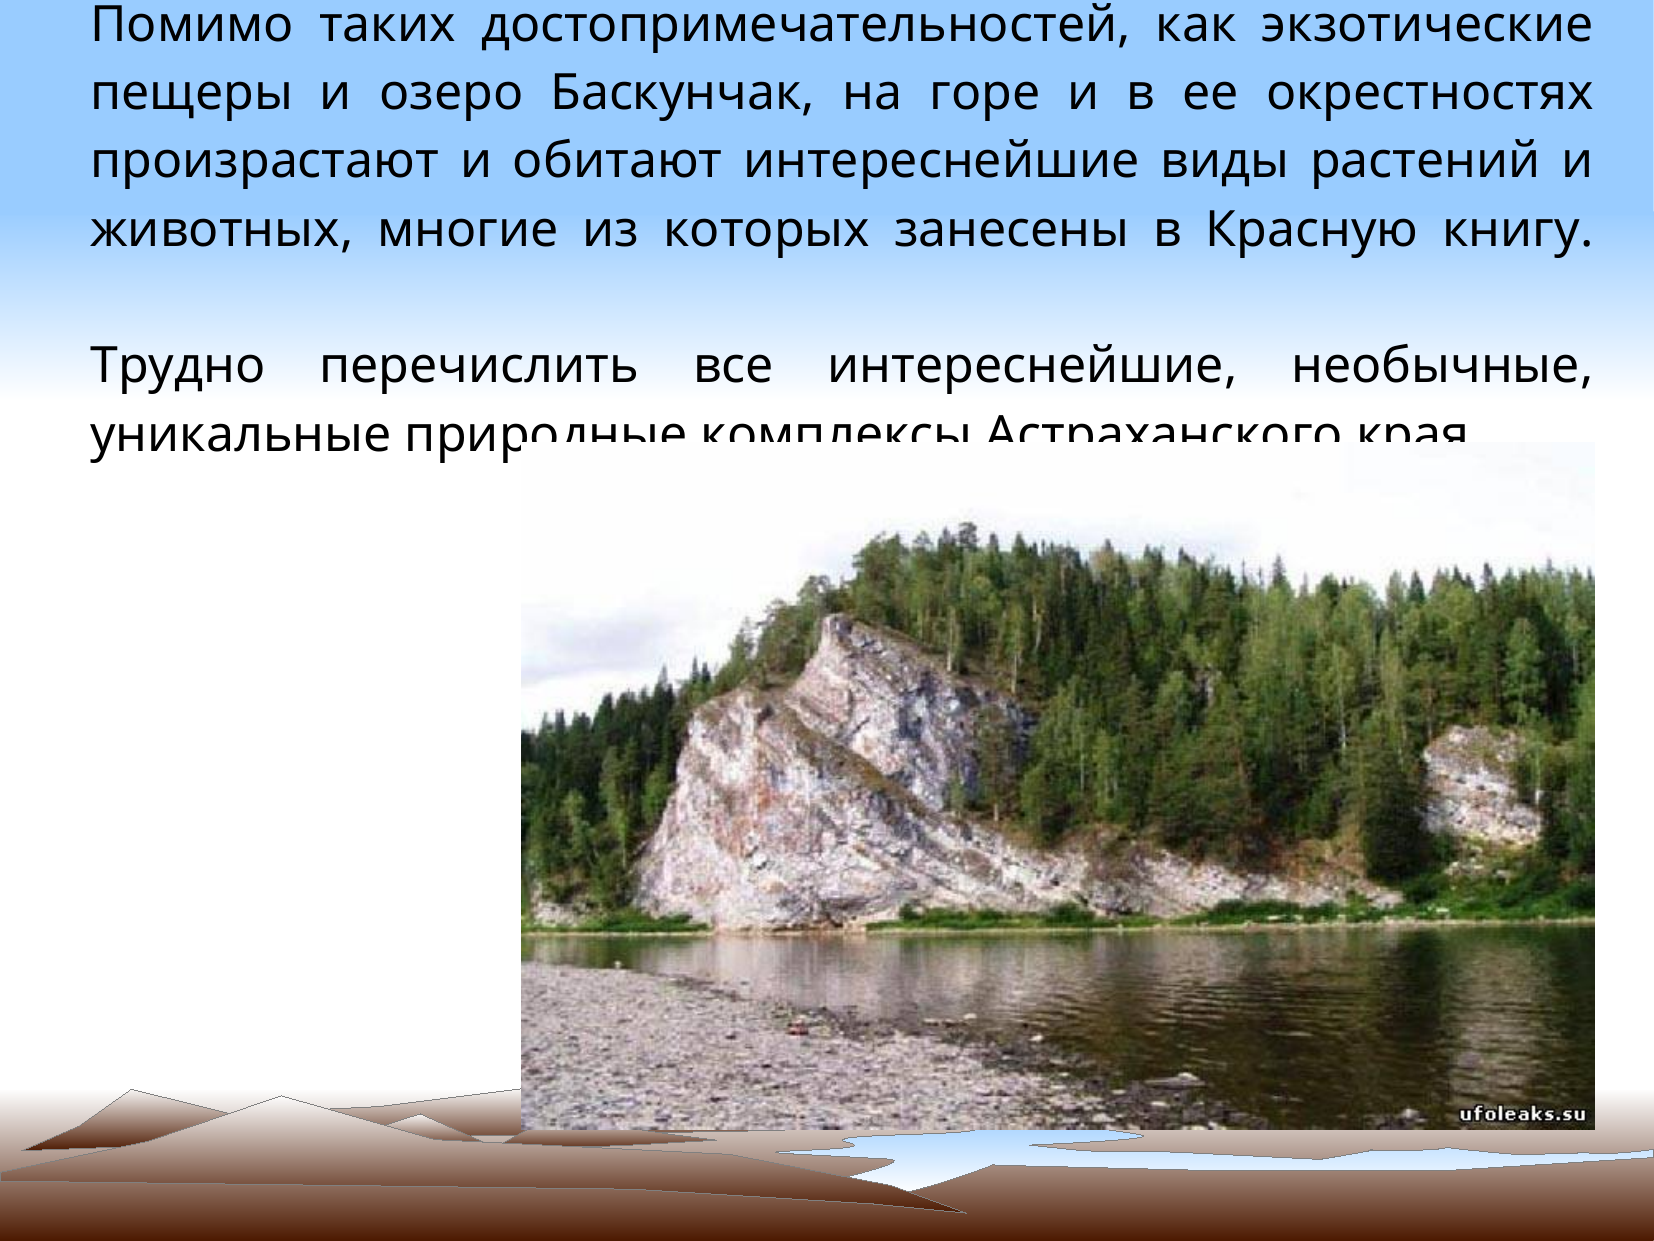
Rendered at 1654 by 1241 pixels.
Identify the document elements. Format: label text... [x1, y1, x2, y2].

title Помимо таких достопримечательностей, как экзотические пещеры и озеро Баскунчак, на горе и в ее окрестностях произрастают и обитают интереснейшие виды растений и животных, многие из которых занесены в Красную книгу. Трудно перечислить все интереснейшие, необычные, уникальные природные комплексы Астраханского края. [90, 29, 1595, 424]
picture [521, 442, 1595, 1130]
